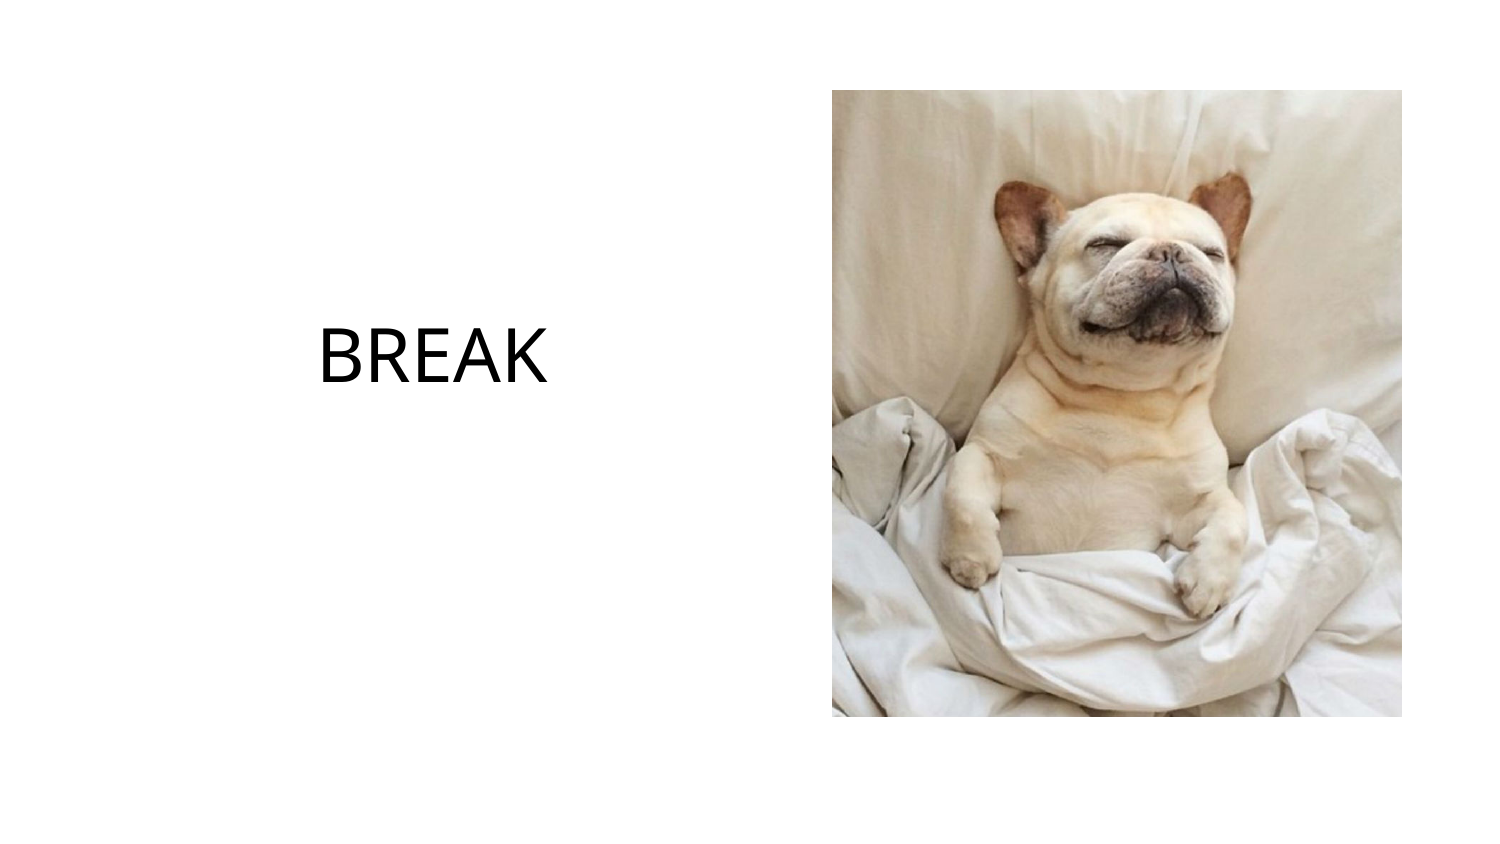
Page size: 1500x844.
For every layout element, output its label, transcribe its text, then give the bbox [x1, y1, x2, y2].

picture [832, 90, 1402, 717]
title BREAK [51, 48, 833, 717]
